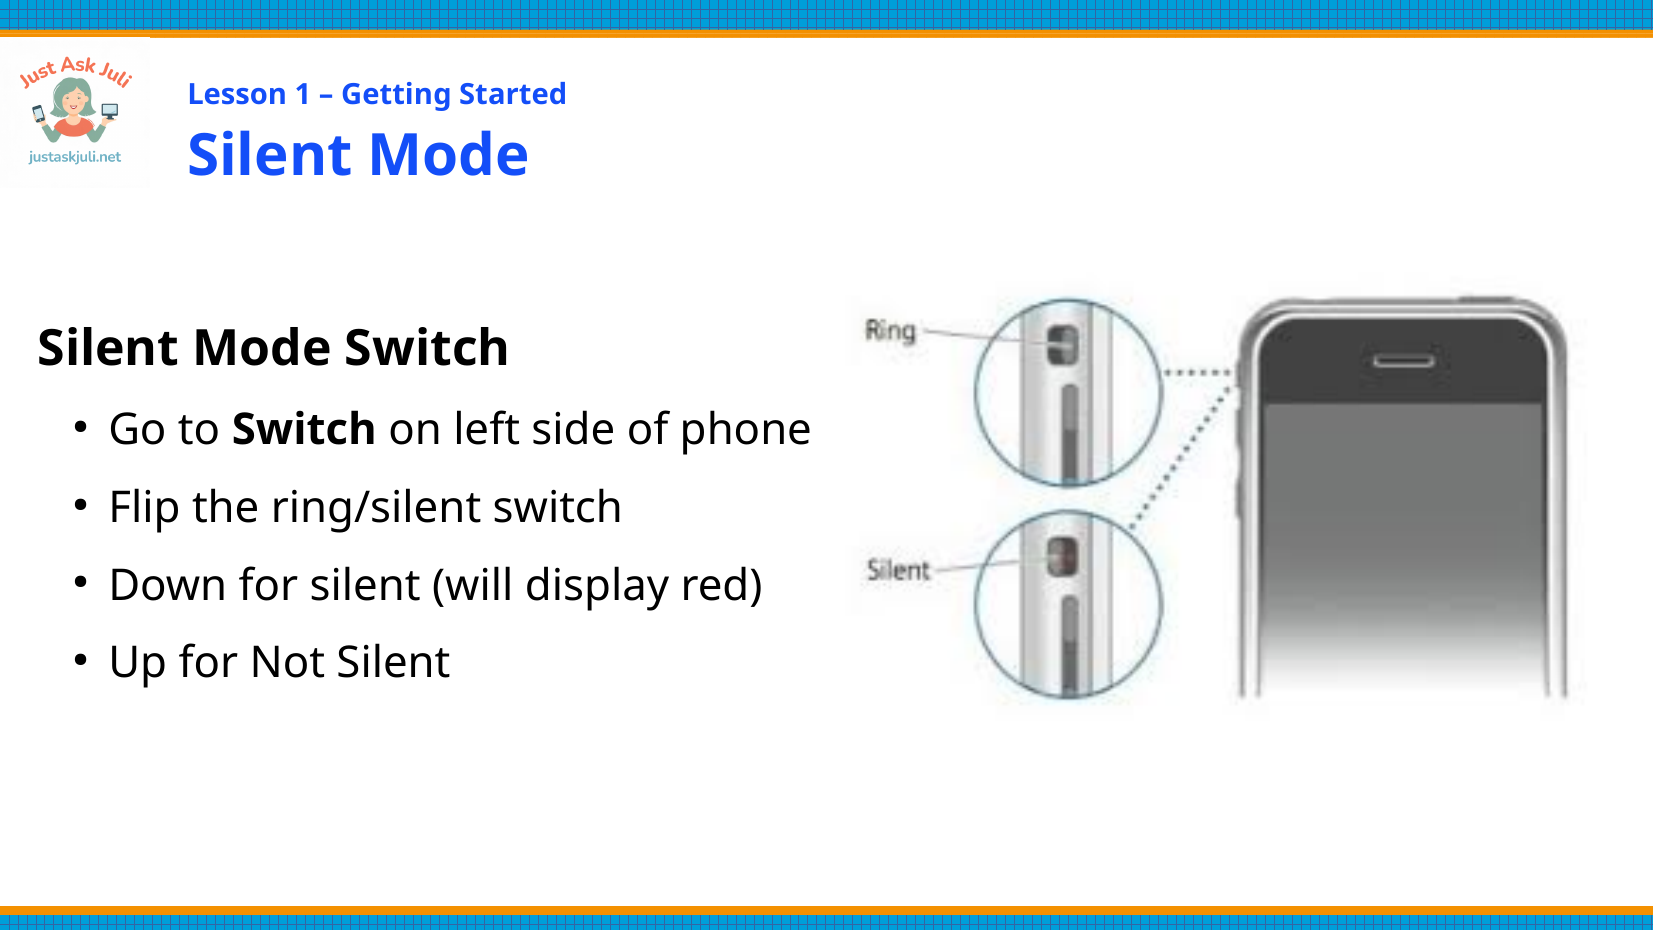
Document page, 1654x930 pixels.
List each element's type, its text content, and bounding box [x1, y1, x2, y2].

picture [0, 37, 150, 188]
text_box Lesson 1 – Getting Started Silent Mode [187, 67, 780, 199]
text_box Silent Mode Switch Go to Switch on left side of phone Flip the ring/silent switch Down for silent (will display red) Up for Not Silent [37, 252, 863, 750]
picture [816, 252, 1650, 740]
